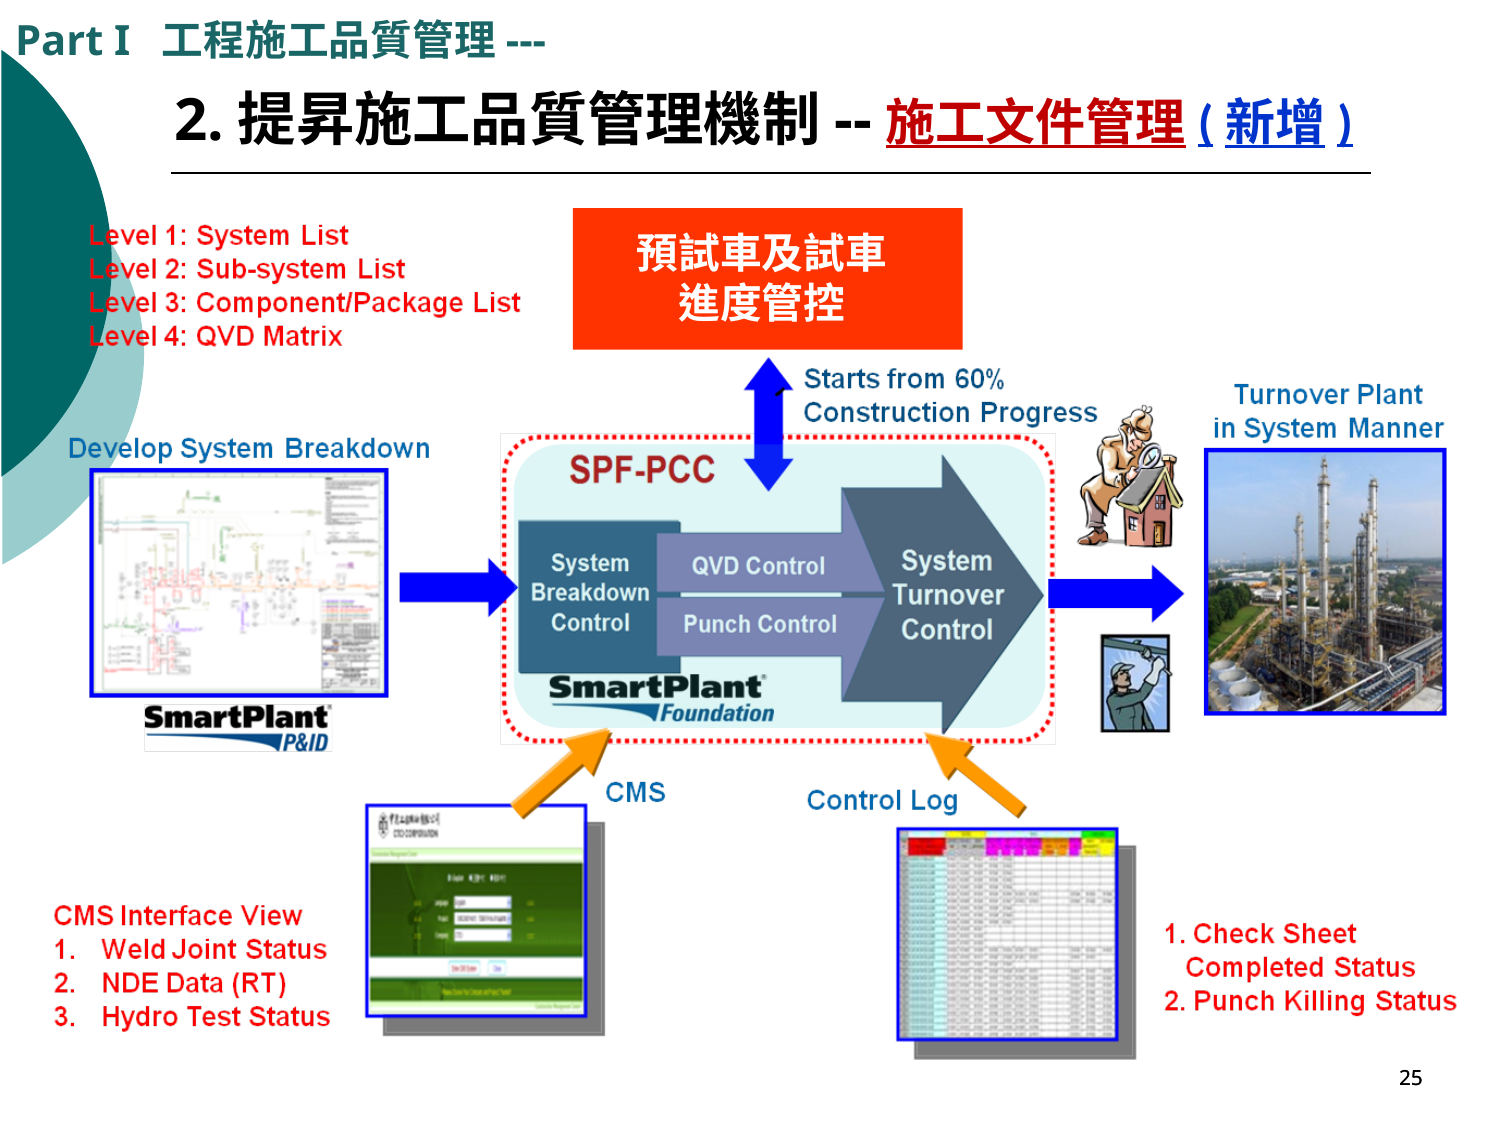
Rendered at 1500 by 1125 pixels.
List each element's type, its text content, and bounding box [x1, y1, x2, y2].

text_box Part I 工程施工品質管理--- [0, 0, 597, 79]
text_box [513, 444, 1046, 728]
text_box [572, 208, 963, 350]
text_box 預試車及試車進度管控 [608, 219, 916, 335]
picture [36, 208, 1475, 1061]
text_box 2.提昇施工品質管理機制--施工文件管理(新增) [159, 66, 1376, 169]
